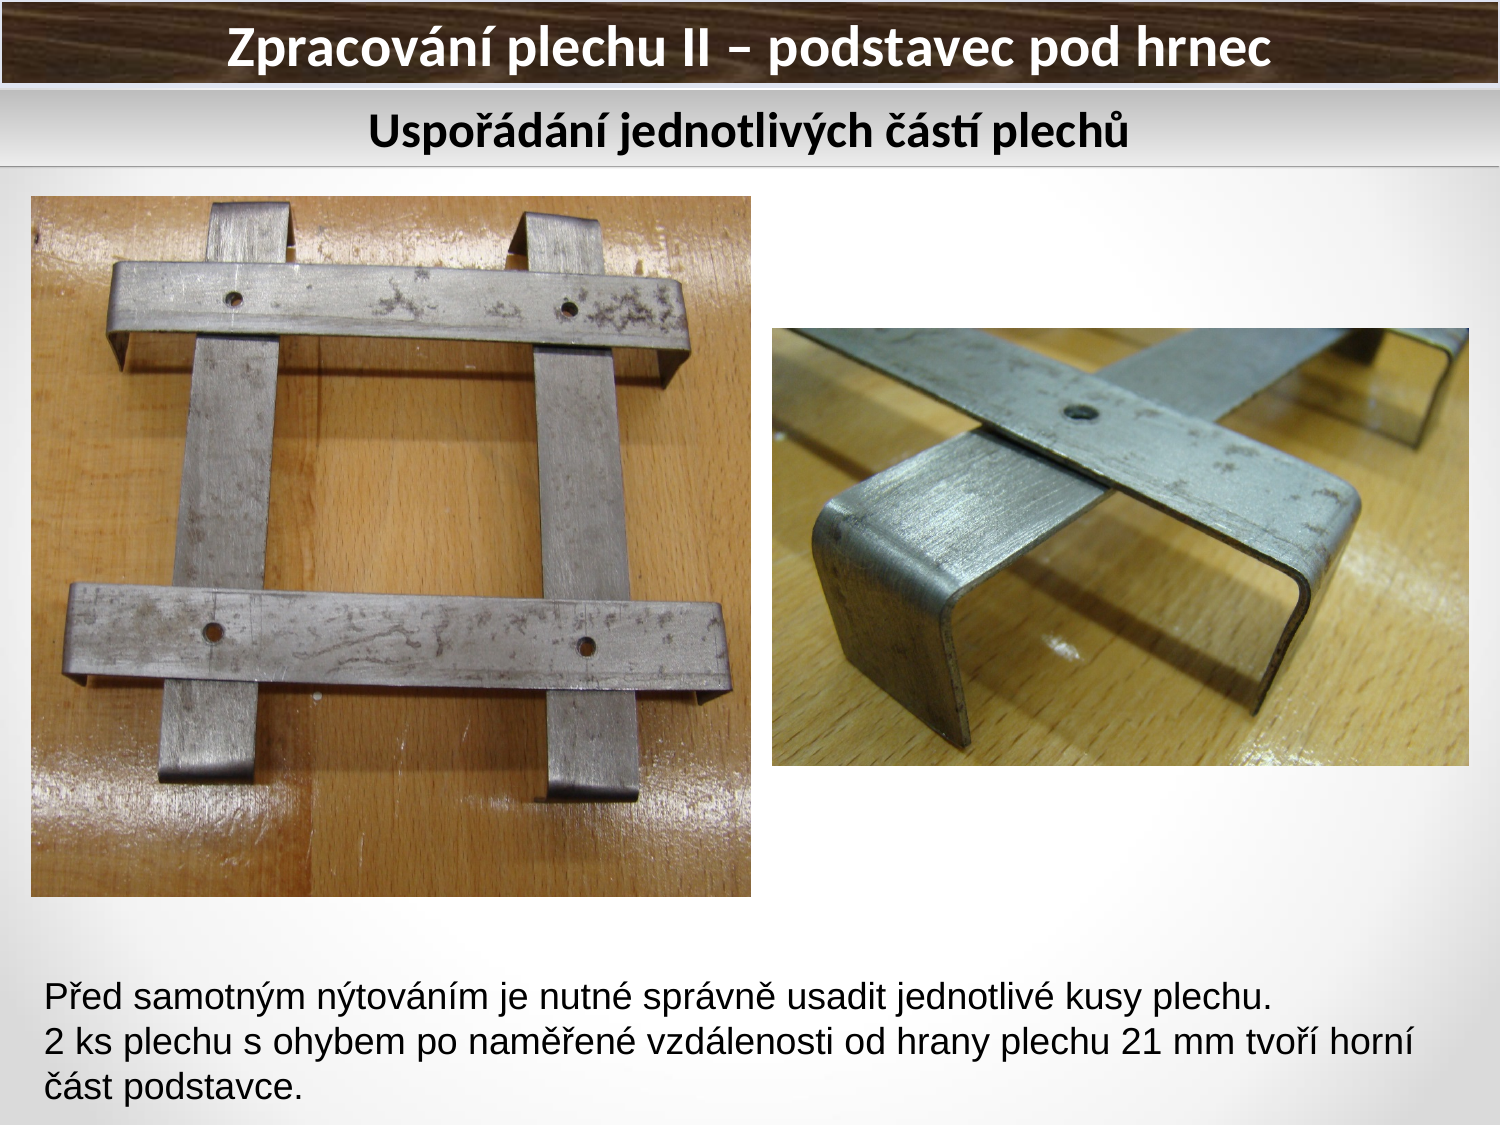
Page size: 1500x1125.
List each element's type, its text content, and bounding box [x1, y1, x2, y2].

picture [0, 86, 1500, 90]
text_box Zpracování plechu II – podstavec pod hrnec [0, 0, 1500, 86]
text_box Uspořádání jednotlivých částí plechů [0, 90, 1500, 166]
text_box Před samotným nýtováním je nutné správně usadit jednotlivé kusy plechu. 2 ks plechu s ohybem po naměřené vzdálenosti od hrany plechu 21 mm tvoří horní část podstavce. [29, 964, 1471, 1115]
picture [0, 166, 1500, 1125]
